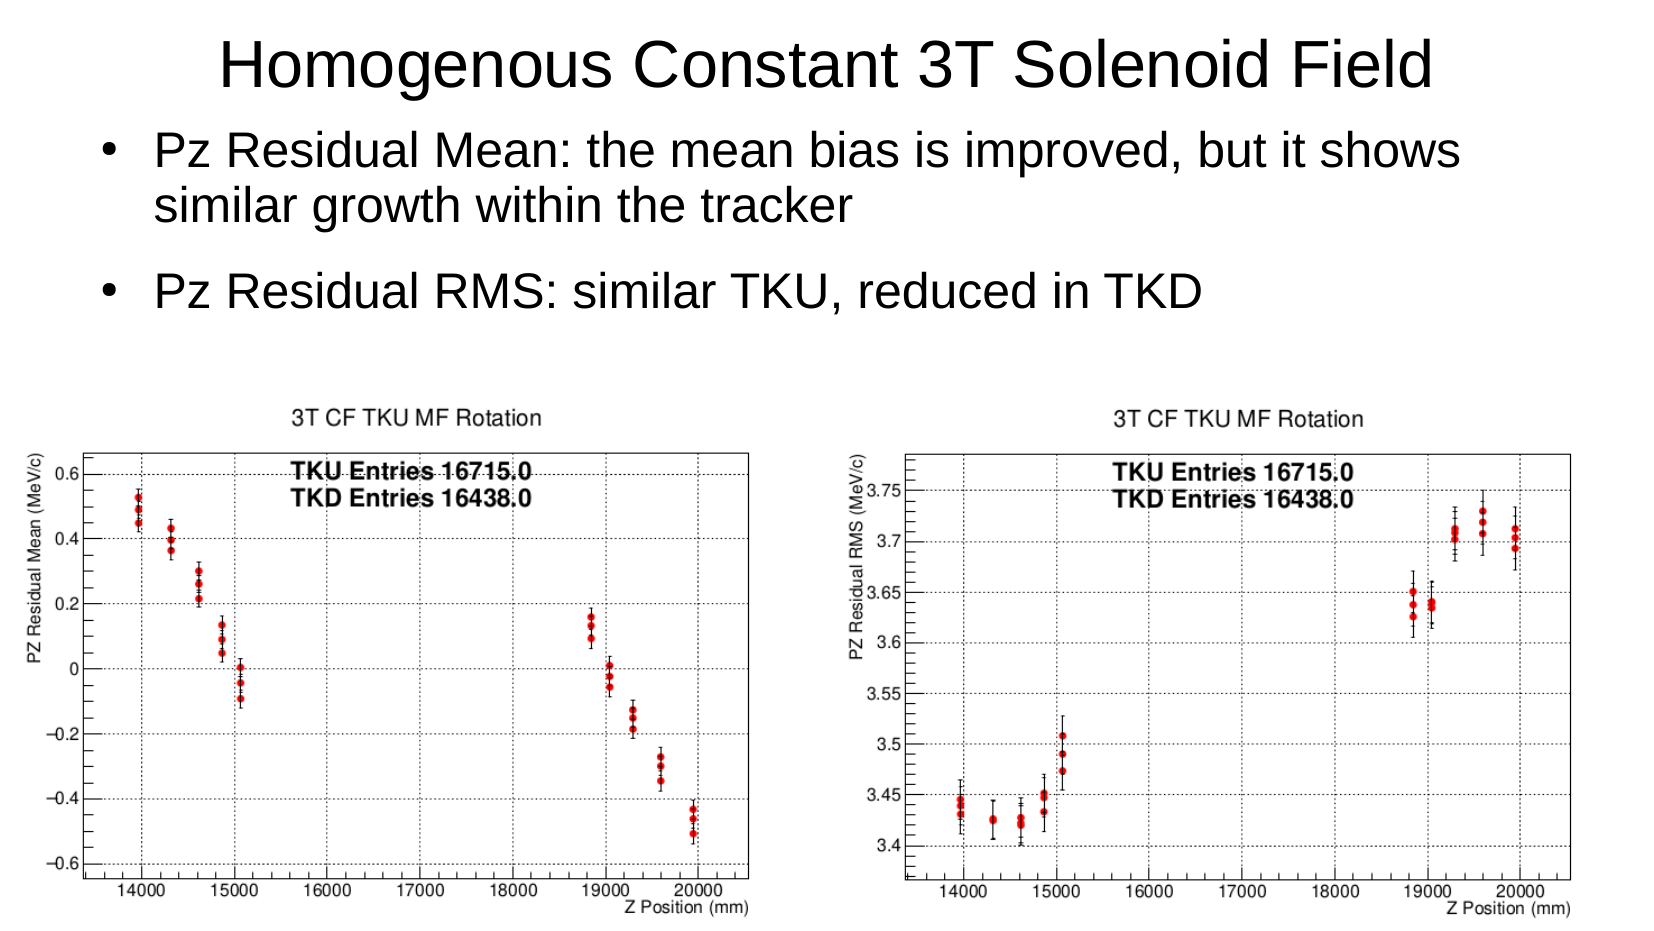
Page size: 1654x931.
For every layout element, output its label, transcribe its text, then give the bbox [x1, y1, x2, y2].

title Homogenous Constant 3T Solenoid Field [82, 0, 1571, 122]
list Pz Residual Mean: the mean bias is improved, but it shows similar growth within the tracker Pz Residual RMS: similar TKU, reduced in TKD [82, 122, 1571, 401]
picture [1, 401, 1653, 931]
